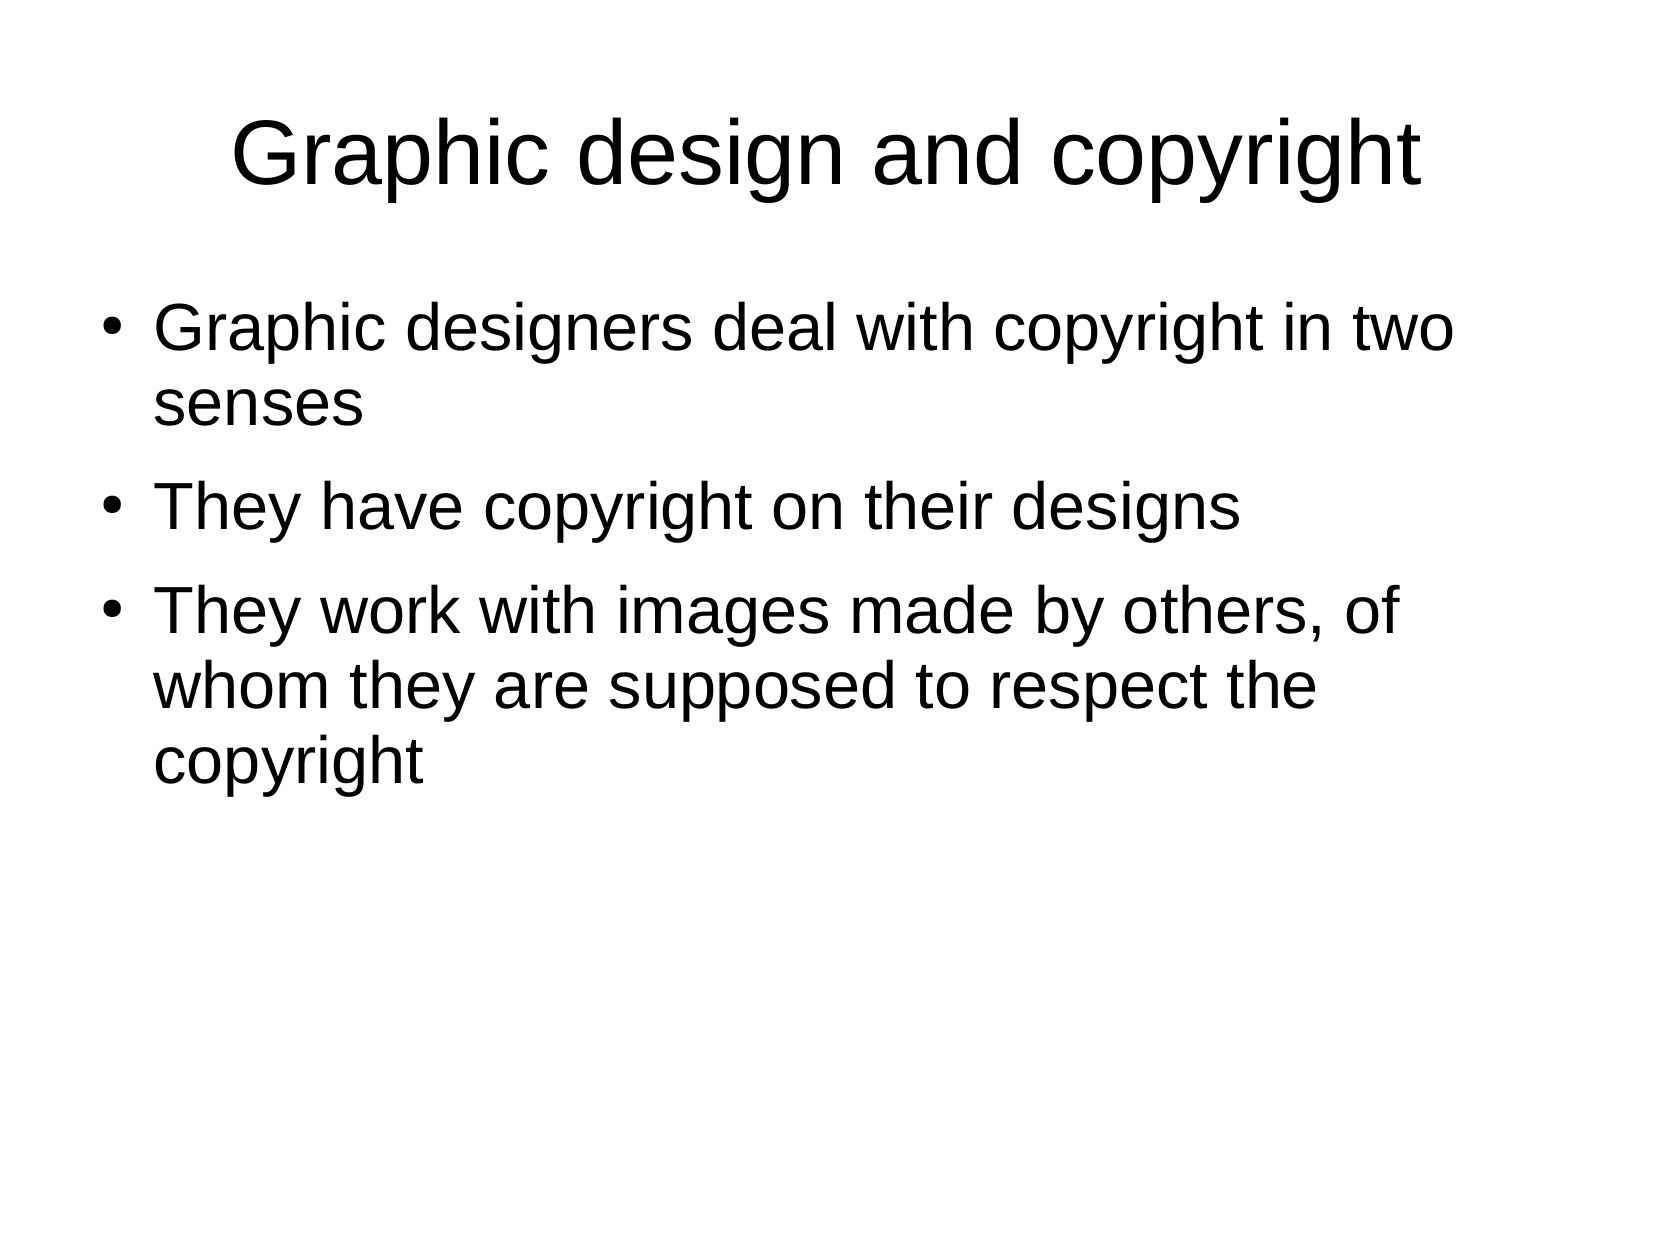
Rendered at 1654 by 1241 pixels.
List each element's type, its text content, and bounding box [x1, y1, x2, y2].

list Graphic designers deal with copyright in two senses They have copyright on their designs They work with images made by others, of whom they are supposed to respect the copyright [82, 290, 1538, 1010]
title Graphic design and copyright [82, 49, 1571, 257]
